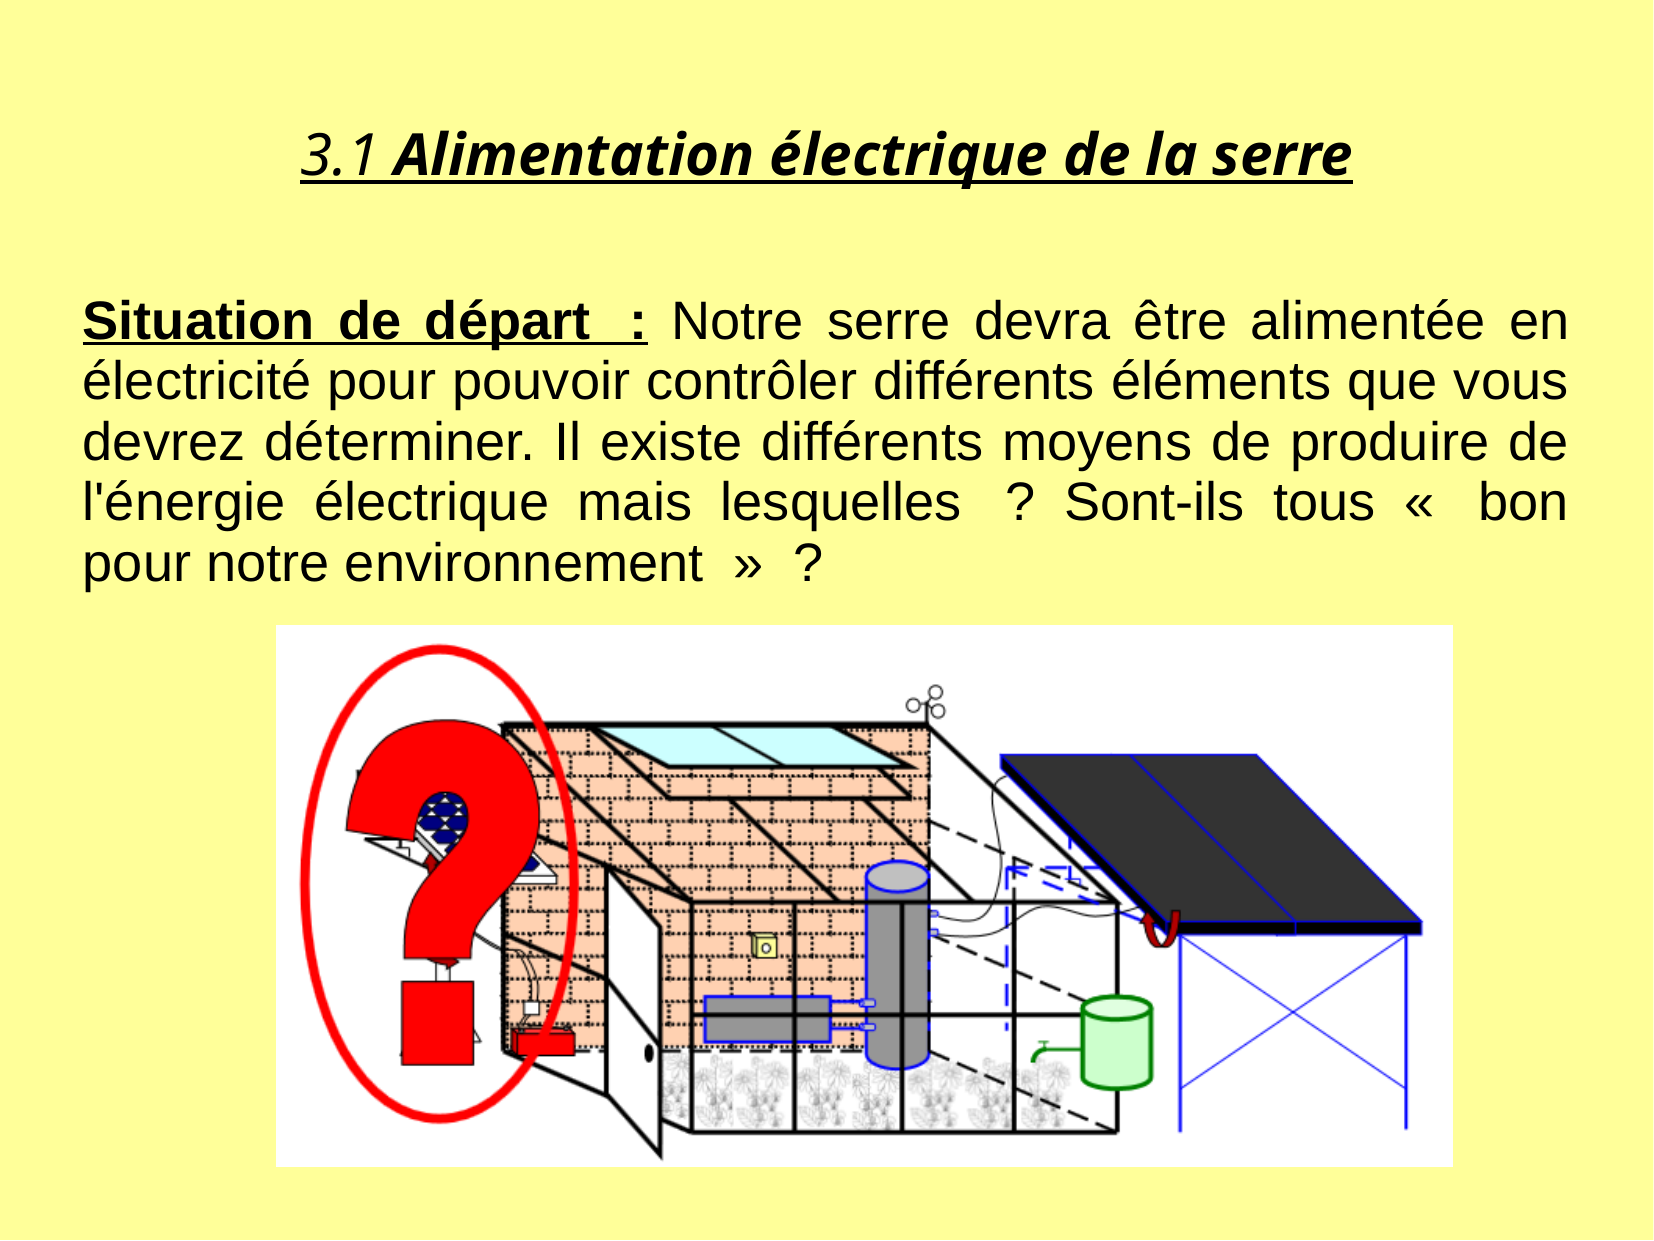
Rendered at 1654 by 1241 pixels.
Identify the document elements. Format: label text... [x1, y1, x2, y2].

picture [276, 625, 1453, 1167]
list Situation de départ : Notre serre devra être alimentée en électricité pour pouvoir contrôler différents éléments que vous devrez déterminer. Il existe différents moyens de produire de l'énergie électrique mais lesquelles ? Sont-ils tous « bon pour notre environnement » ? [82, 290, 1571, 1109]
title 3.1 Alimentation électrique de la serre [82, 49, 1571, 257]
